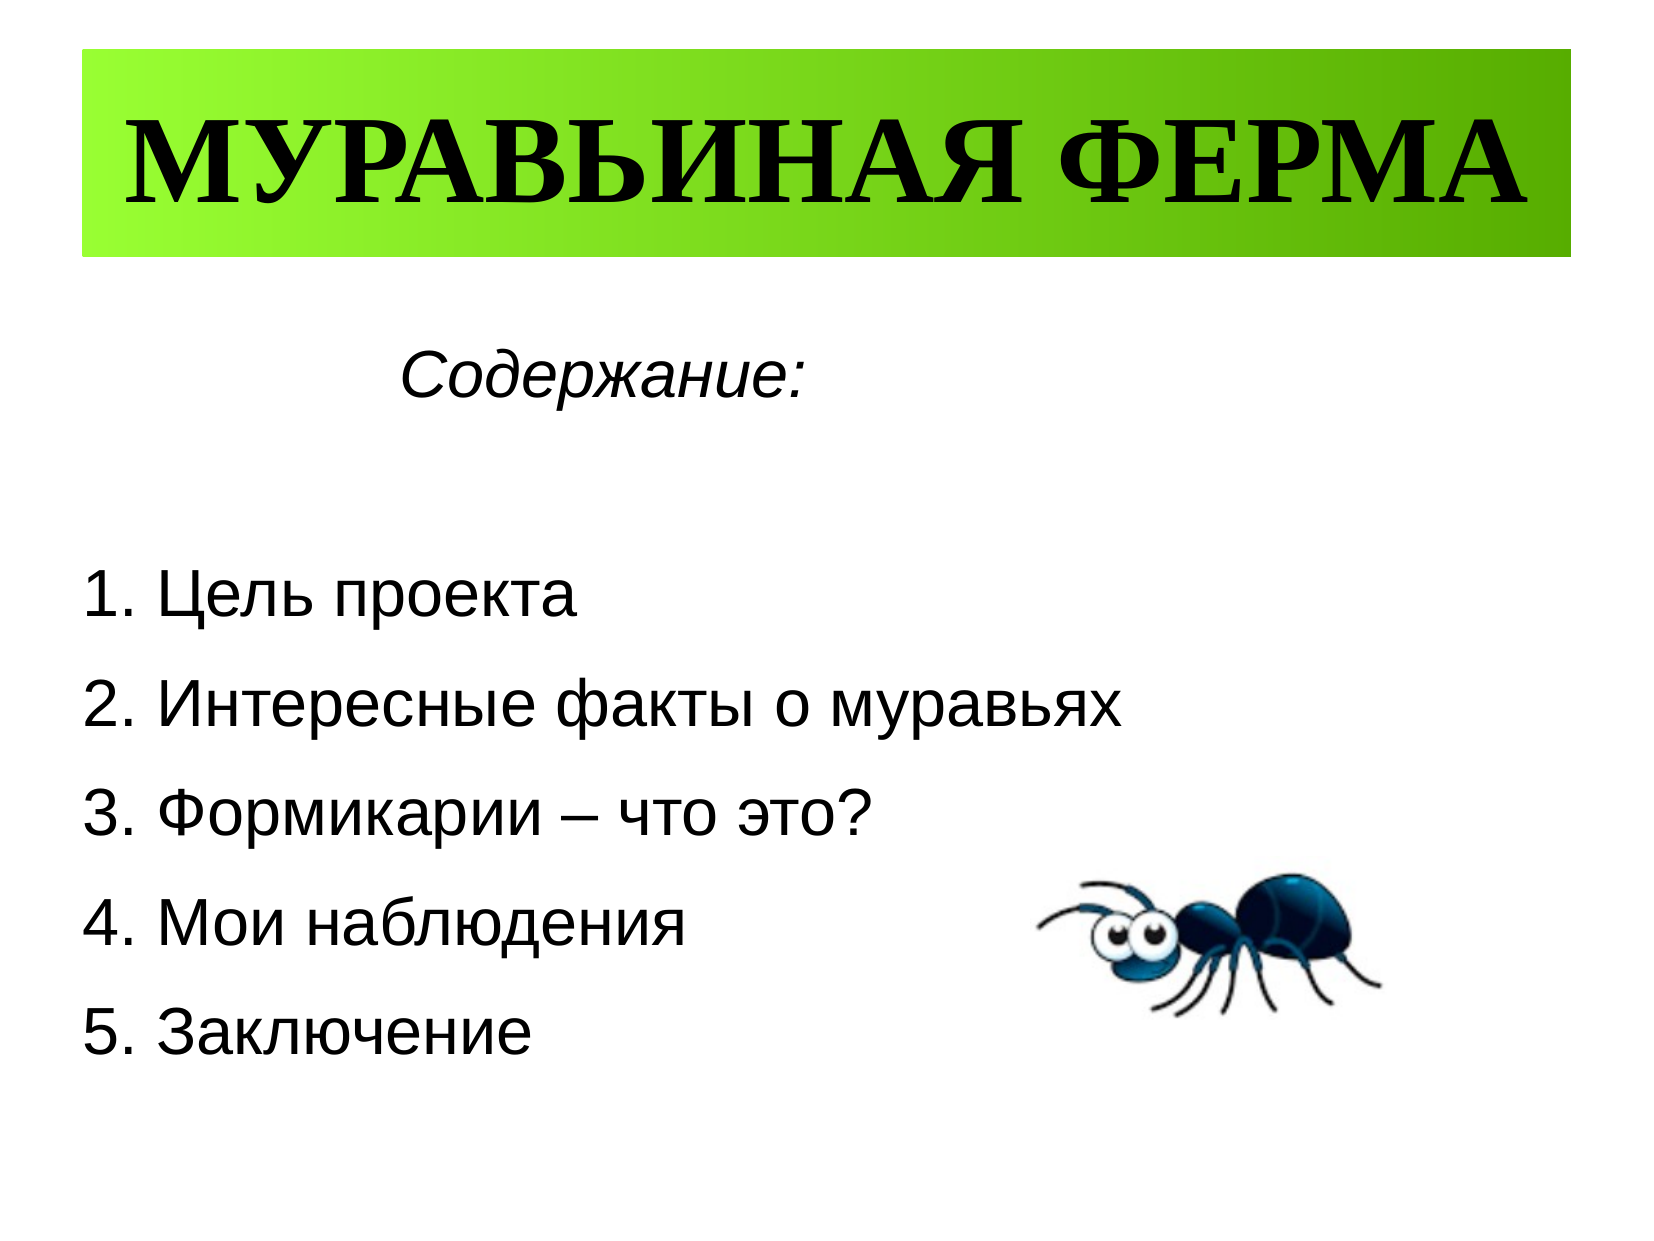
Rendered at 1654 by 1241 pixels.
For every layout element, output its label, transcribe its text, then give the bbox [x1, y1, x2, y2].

subtitle Содержание: 1. Цель проекта 2. Интересные факты о муравьях 3. Формикарии – что это? 4. Мои наблюдения 5. Заключение [82, 290, 1571, 1109]
title МУРАВЬИНАЯ ФЕРМА [82, 49, 1571, 257]
picture [1030, 856, 1388, 1034]
